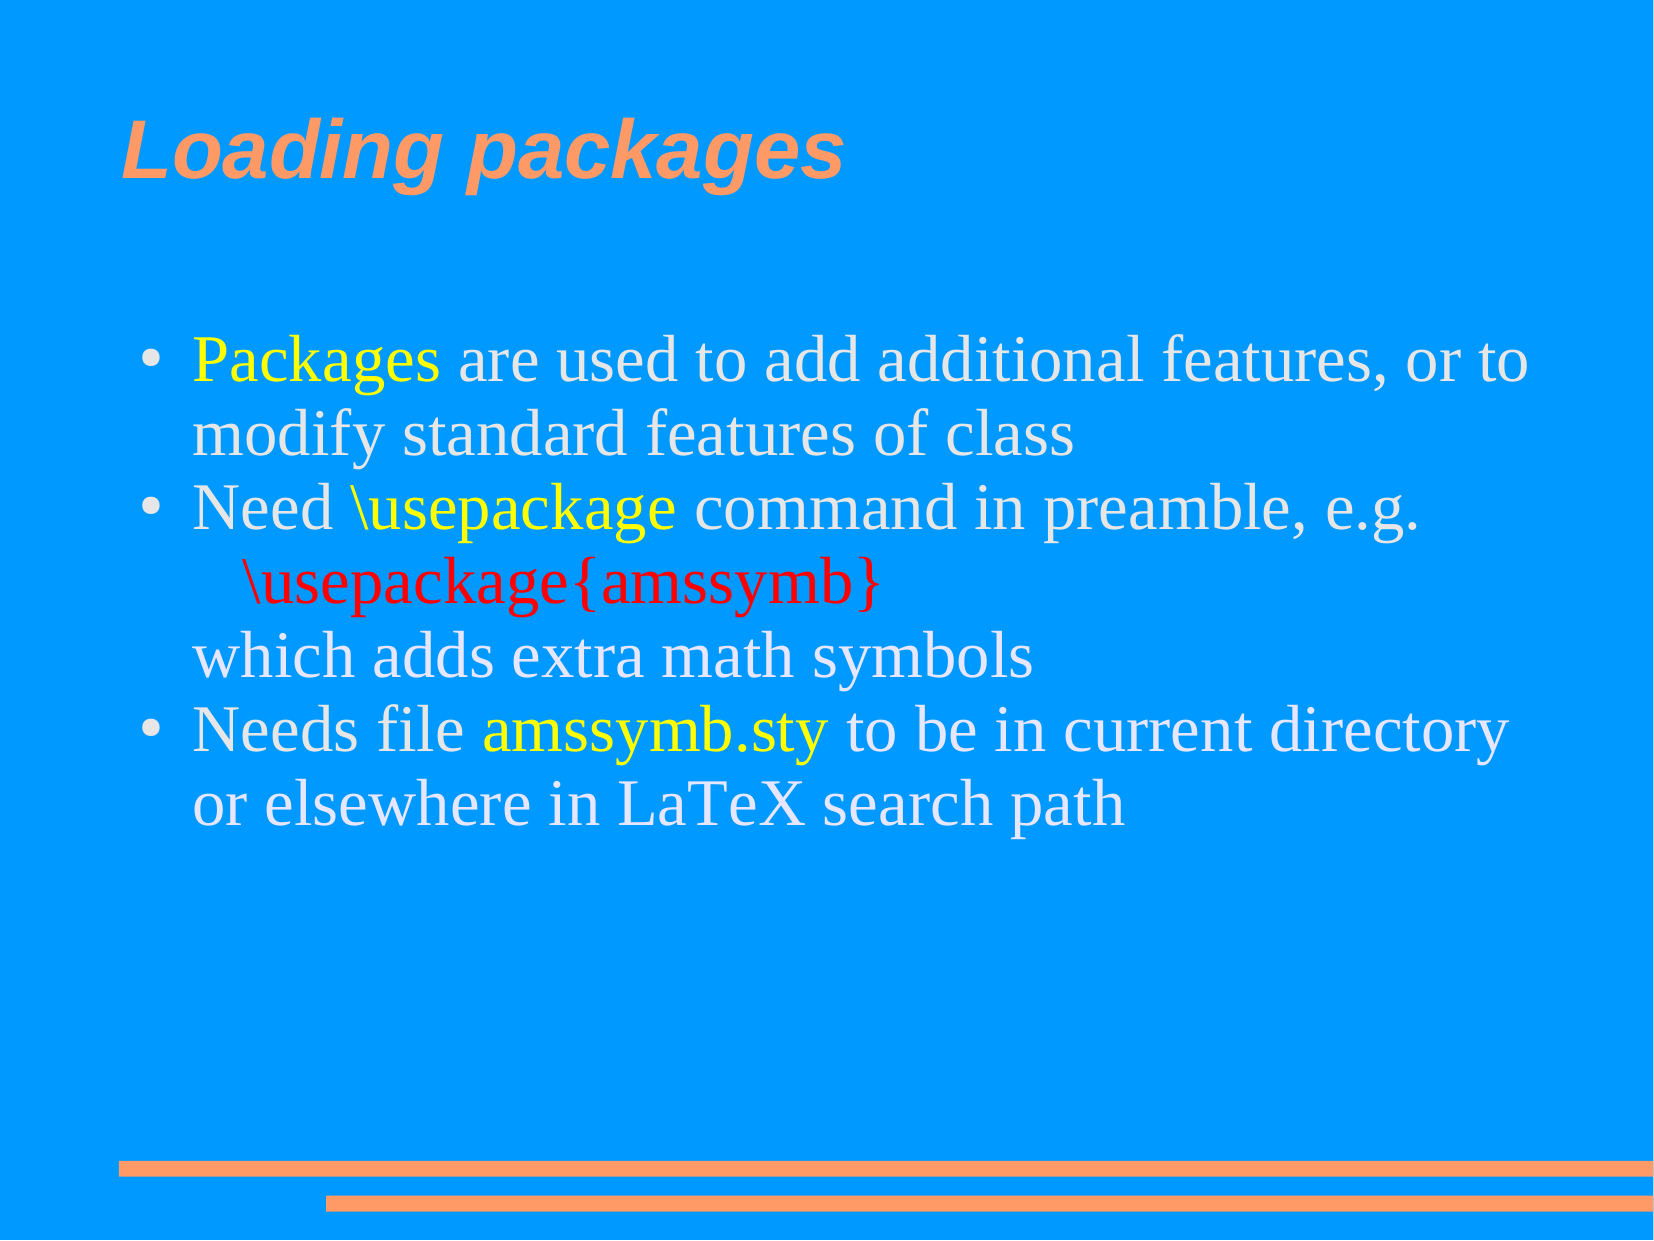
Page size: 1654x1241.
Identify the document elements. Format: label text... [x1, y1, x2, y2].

title Loading packages [121, 46, 1534, 254]
list Packages are used to add additional features, or to modify standard features of class Need \usepackage command in preamble, e.g. \usepackage{amssymb} which adds extra math symbols Needs file amssymb.sty to be in current directory or elsewhere in LaTeX search path [121, 322, 1561, 1132]
